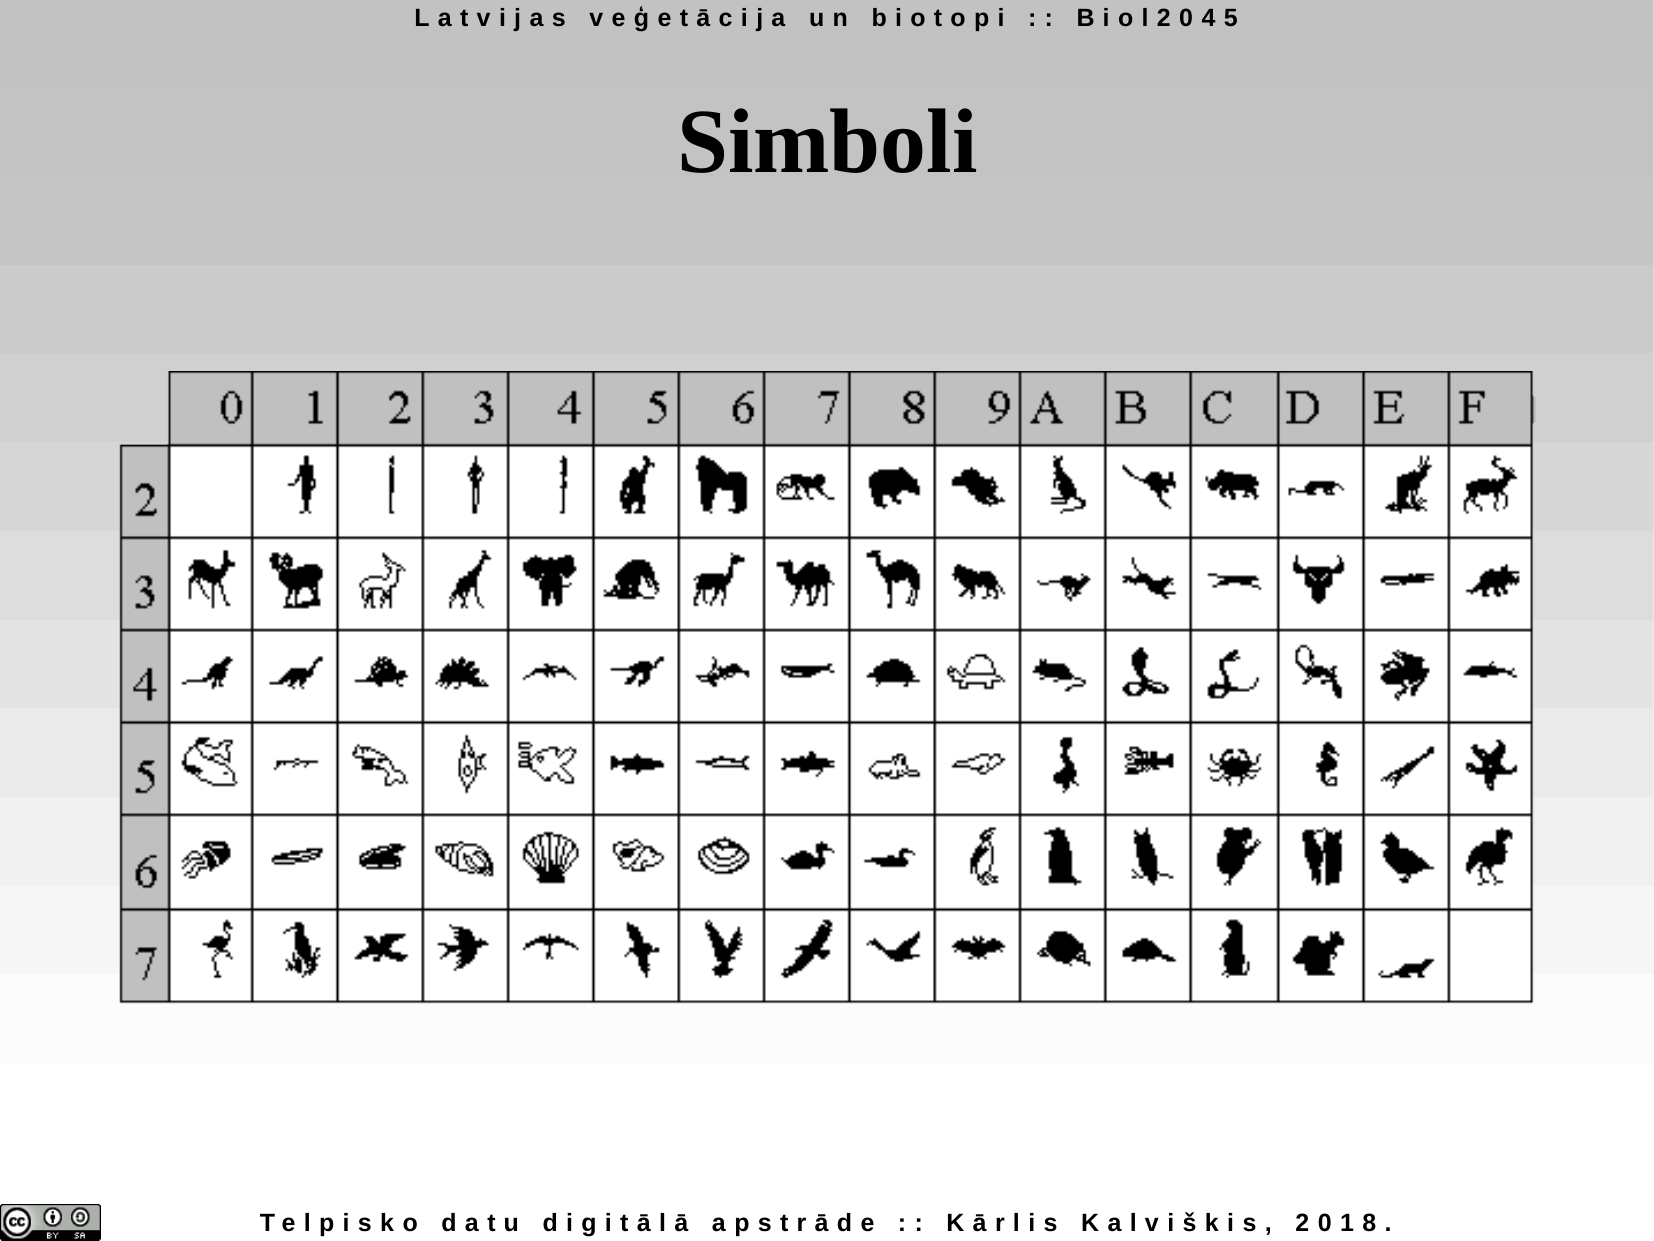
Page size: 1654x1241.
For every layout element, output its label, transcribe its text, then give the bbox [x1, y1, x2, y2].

title Simboli [59, 37, 1596, 246]
picture [0, 0, 1654, 1241]
